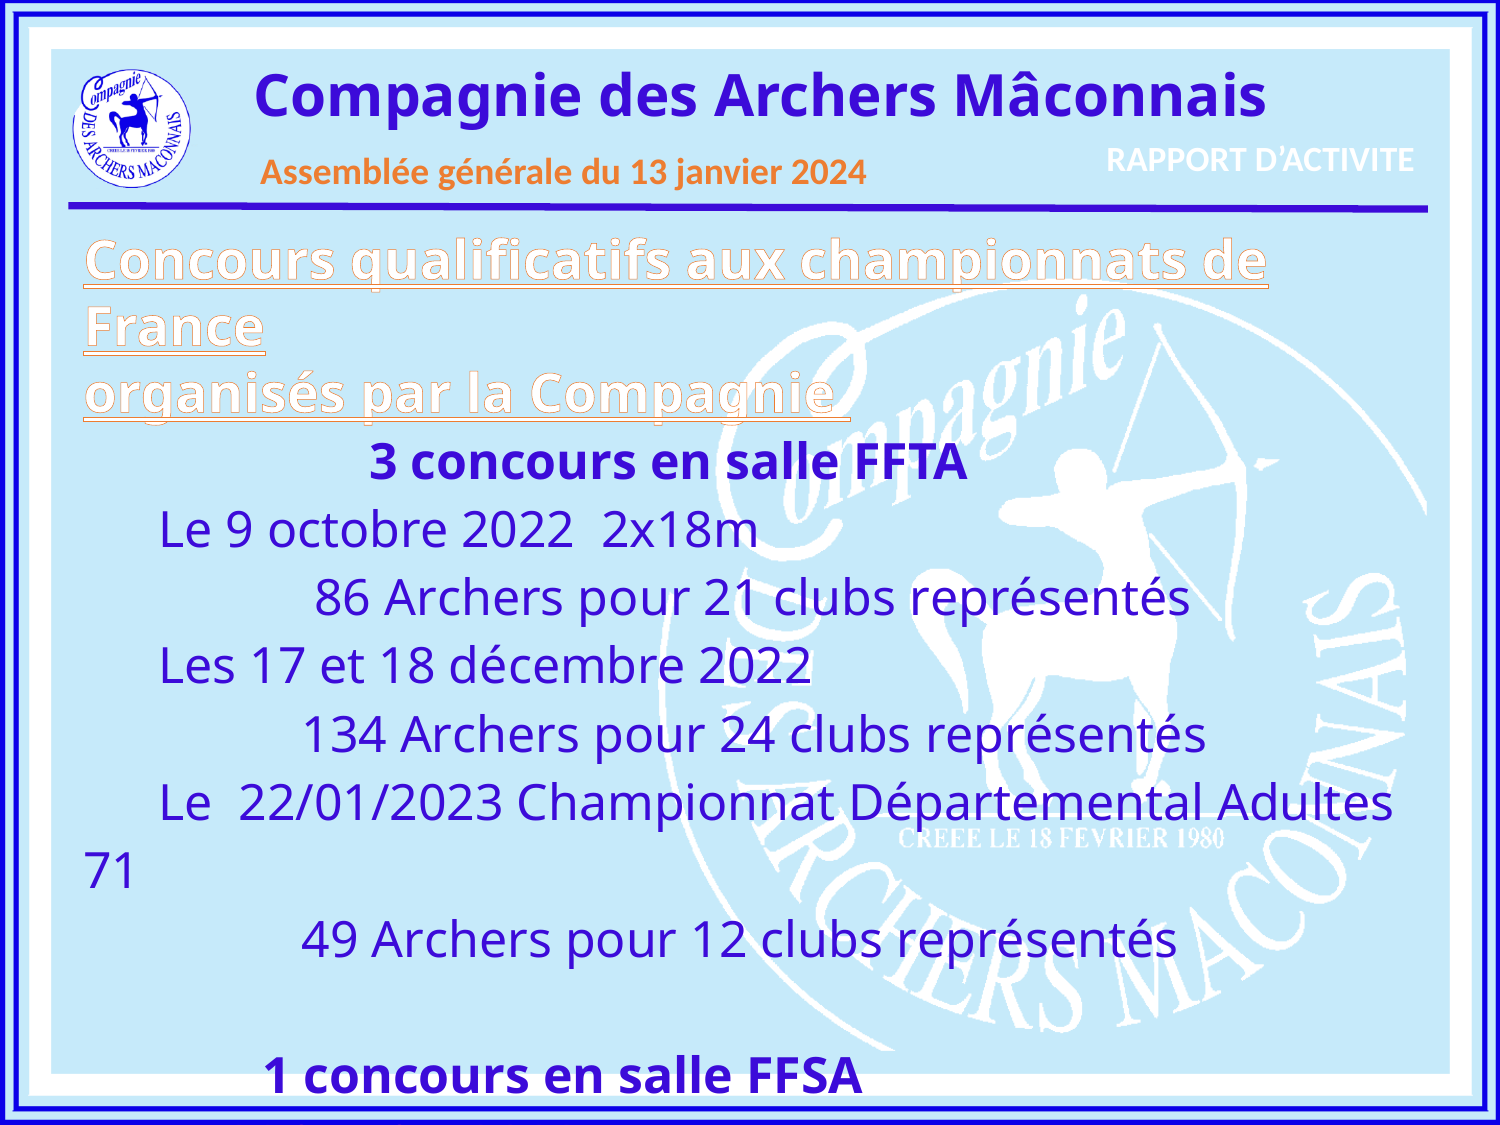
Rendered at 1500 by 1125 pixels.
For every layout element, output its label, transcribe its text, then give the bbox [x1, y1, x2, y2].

title Compagnie des Archers Mâconnais [238, 57, 1307, 137]
text_box Concours qualificatifs aux championnats de France organisés par la Compagnie 3 concours en salle FFTA Le 9 octobre 2022 2x18m 86 Archers pour 21 clubs représentés Les 17 et 18 décembre 2022 134 Archers pour 24 clubs représentés Le 22/01/2023 Championnat Départemental Adultes 71 49 Archers pour 12 clubs représentés 1 concours en salle FFSA Le 29 janvier 2023 [68, 218, 1445, 1060]
subtitle Assemblée générale du 13 janvier 2024 [211, 144, 969, 202]
text_box RAPPORT D’ACTIVITE [1091, 140, 1445, 192]
picture [68, 63, 198, 197]
